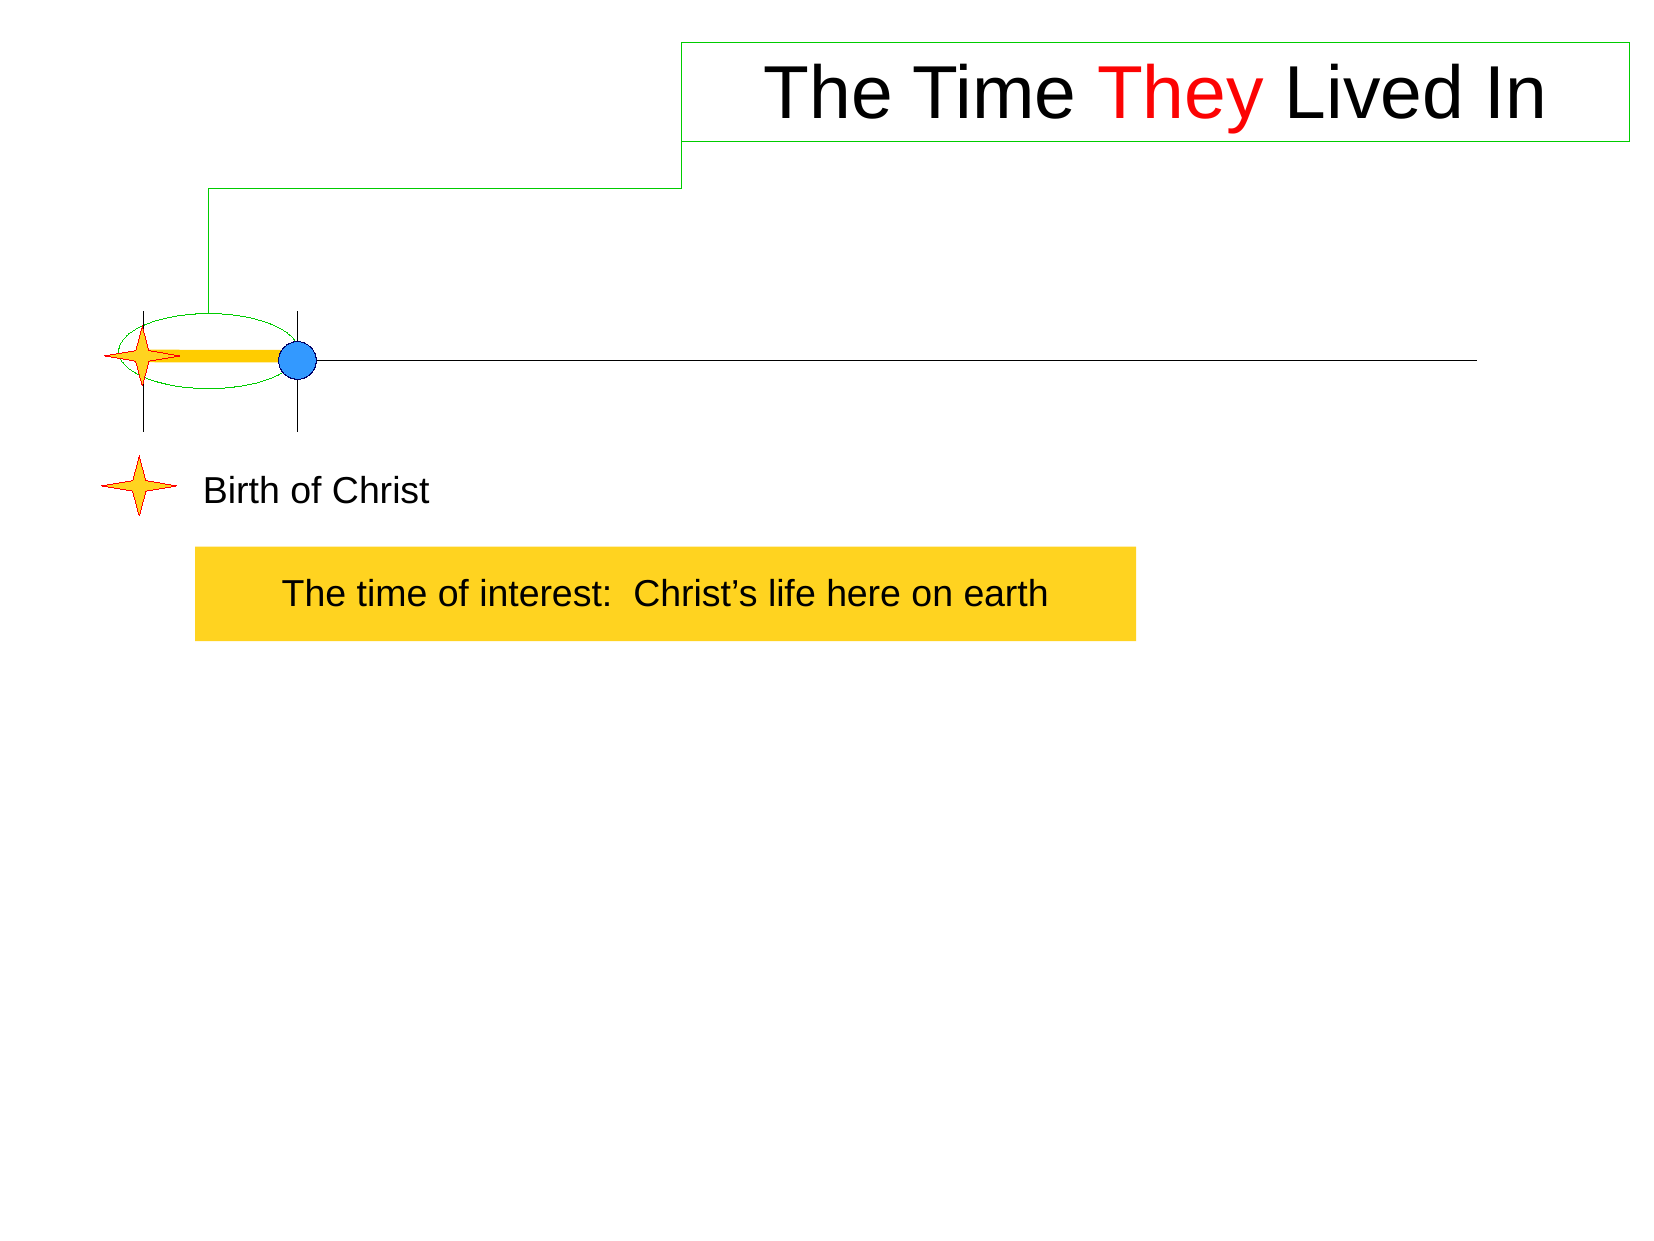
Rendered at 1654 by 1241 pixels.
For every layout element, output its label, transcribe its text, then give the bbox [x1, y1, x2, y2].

text_box [101, 455, 177, 516]
text_box [104, 313, 317, 389]
text_box The Time They Lived In [681, 42, 1630, 142]
text_box Birth of Christ [188, 462, 496, 520]
text_box The time of interest: Christ’s life here on earth [195, 546, 1137, 642]
